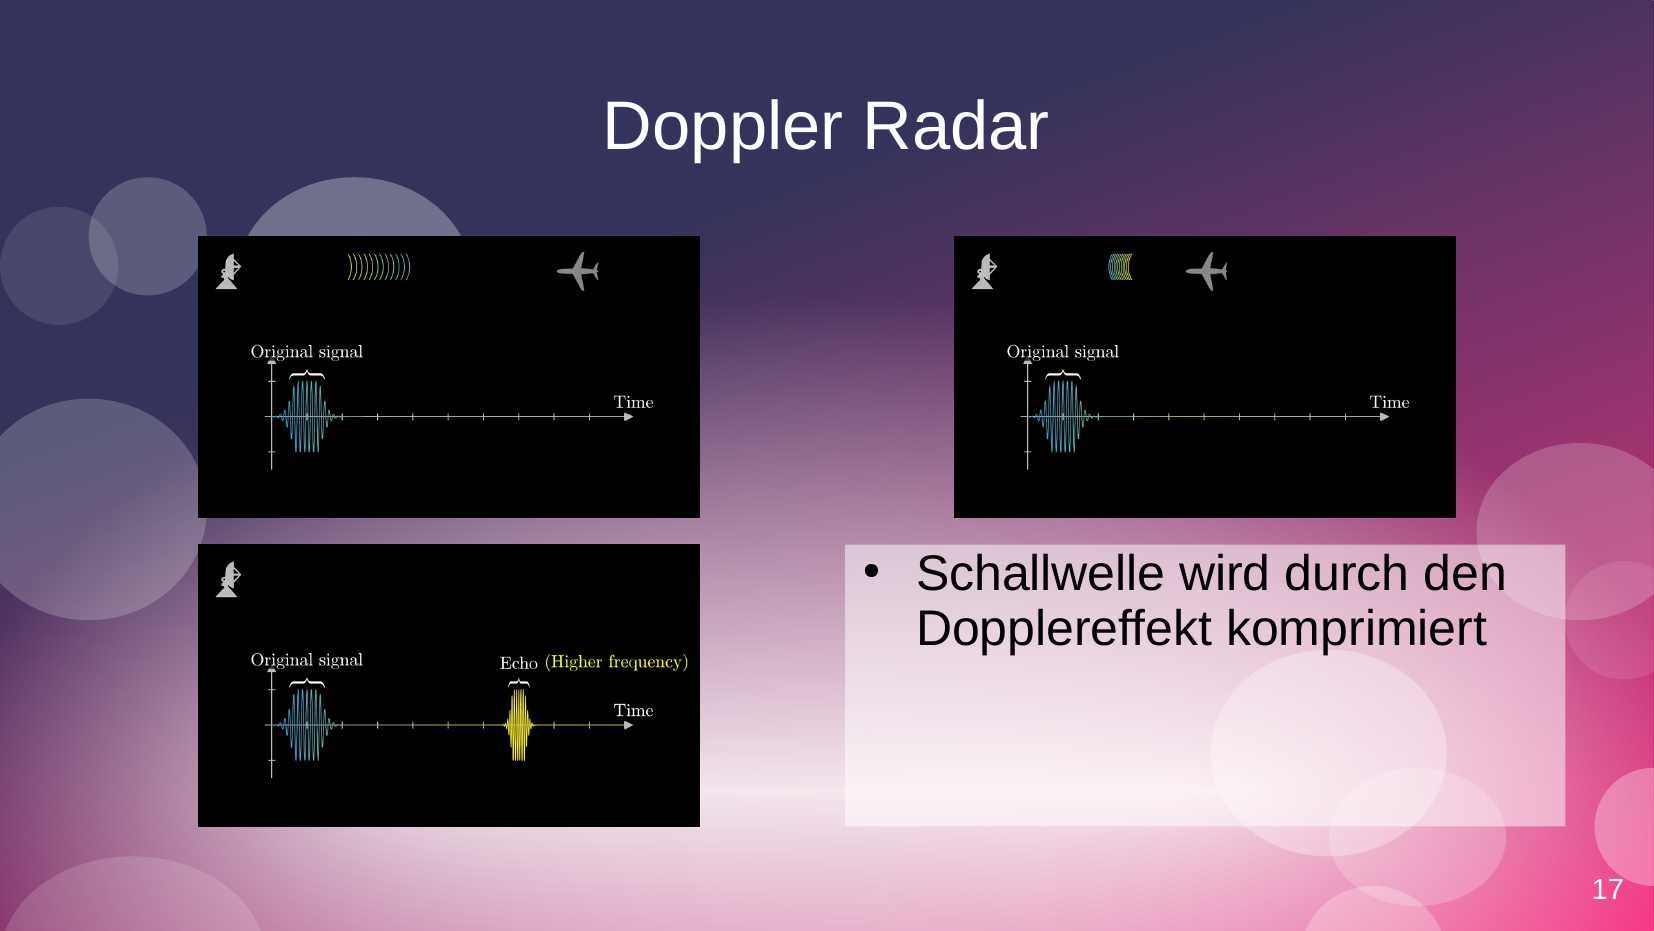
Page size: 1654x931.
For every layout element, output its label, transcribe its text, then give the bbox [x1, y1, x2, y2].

title Doppler Radar [88, 44, 1565, 207]
picture [954, 236, 1456, 518]
picture [198, 236, 700, 518]
list Schallwelle wird durch den Dopplereffekt komprimiert [845, 544, 1566, 827]
picture [198, 544, 700, 827]
